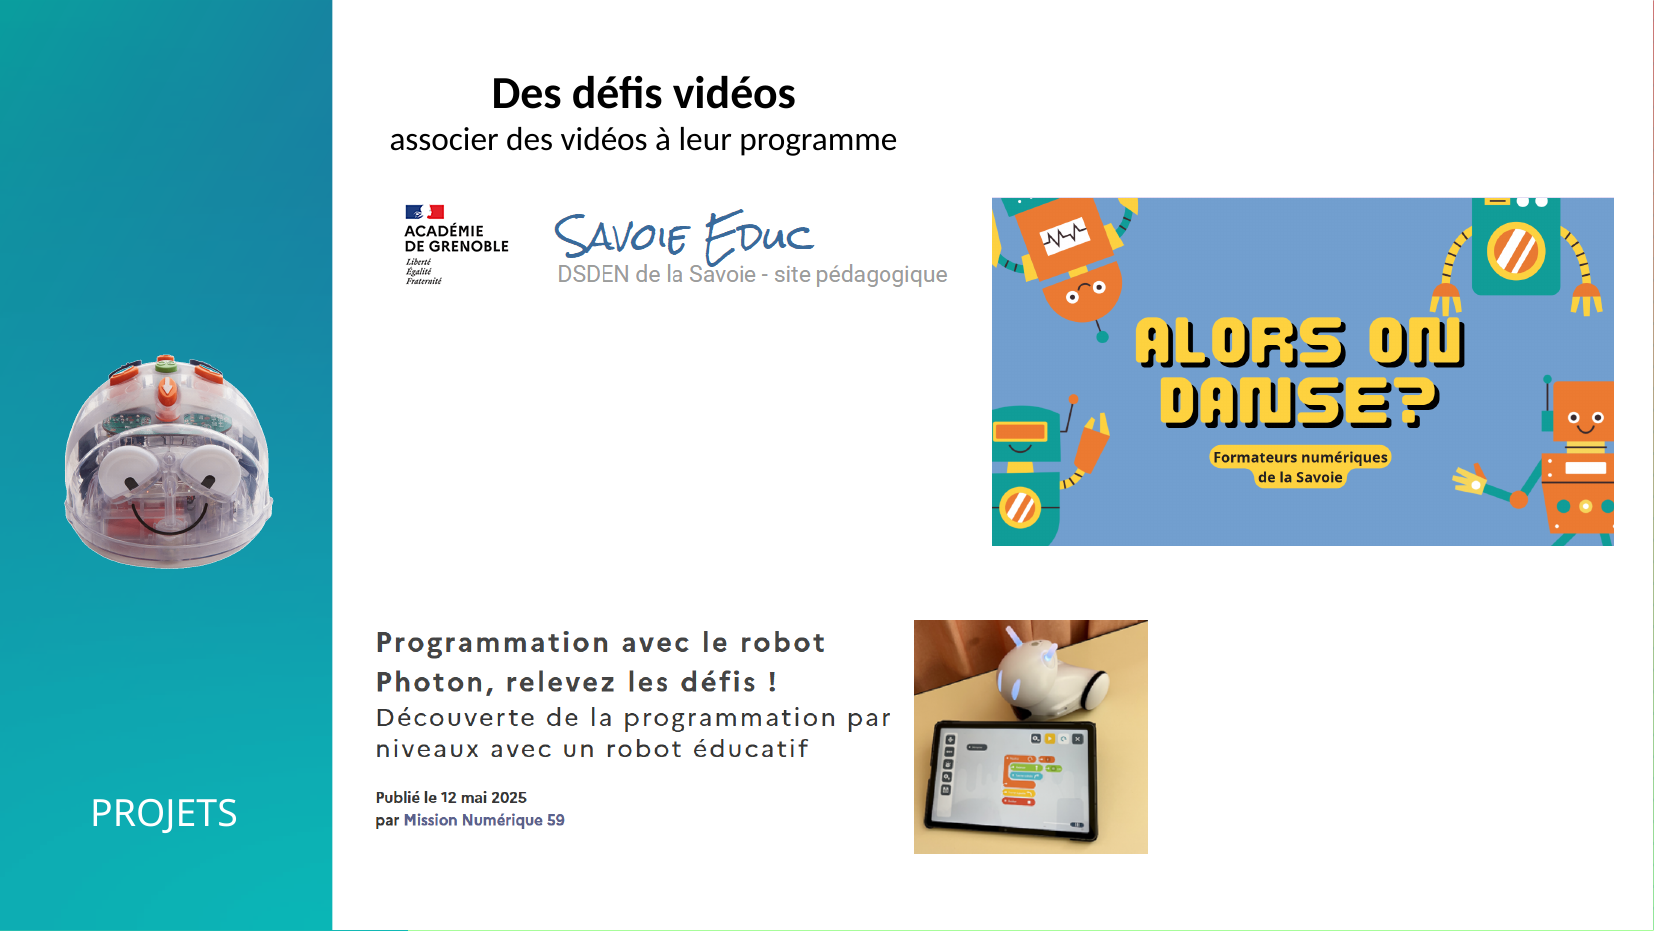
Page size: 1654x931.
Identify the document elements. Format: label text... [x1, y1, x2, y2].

picture [32, 330, 303, 600]
picture [393, 193, 955, 295]
text_box [0, 0, 1653, 931]
text_box Des défis vidéos associer des vidéos à leur programme [345, 55, 942, 165]
picture [992, 197, 1614, 546]
picture [360, 617, 1152, 864]
text_box PROJETS [0, 759, 328, 842]
